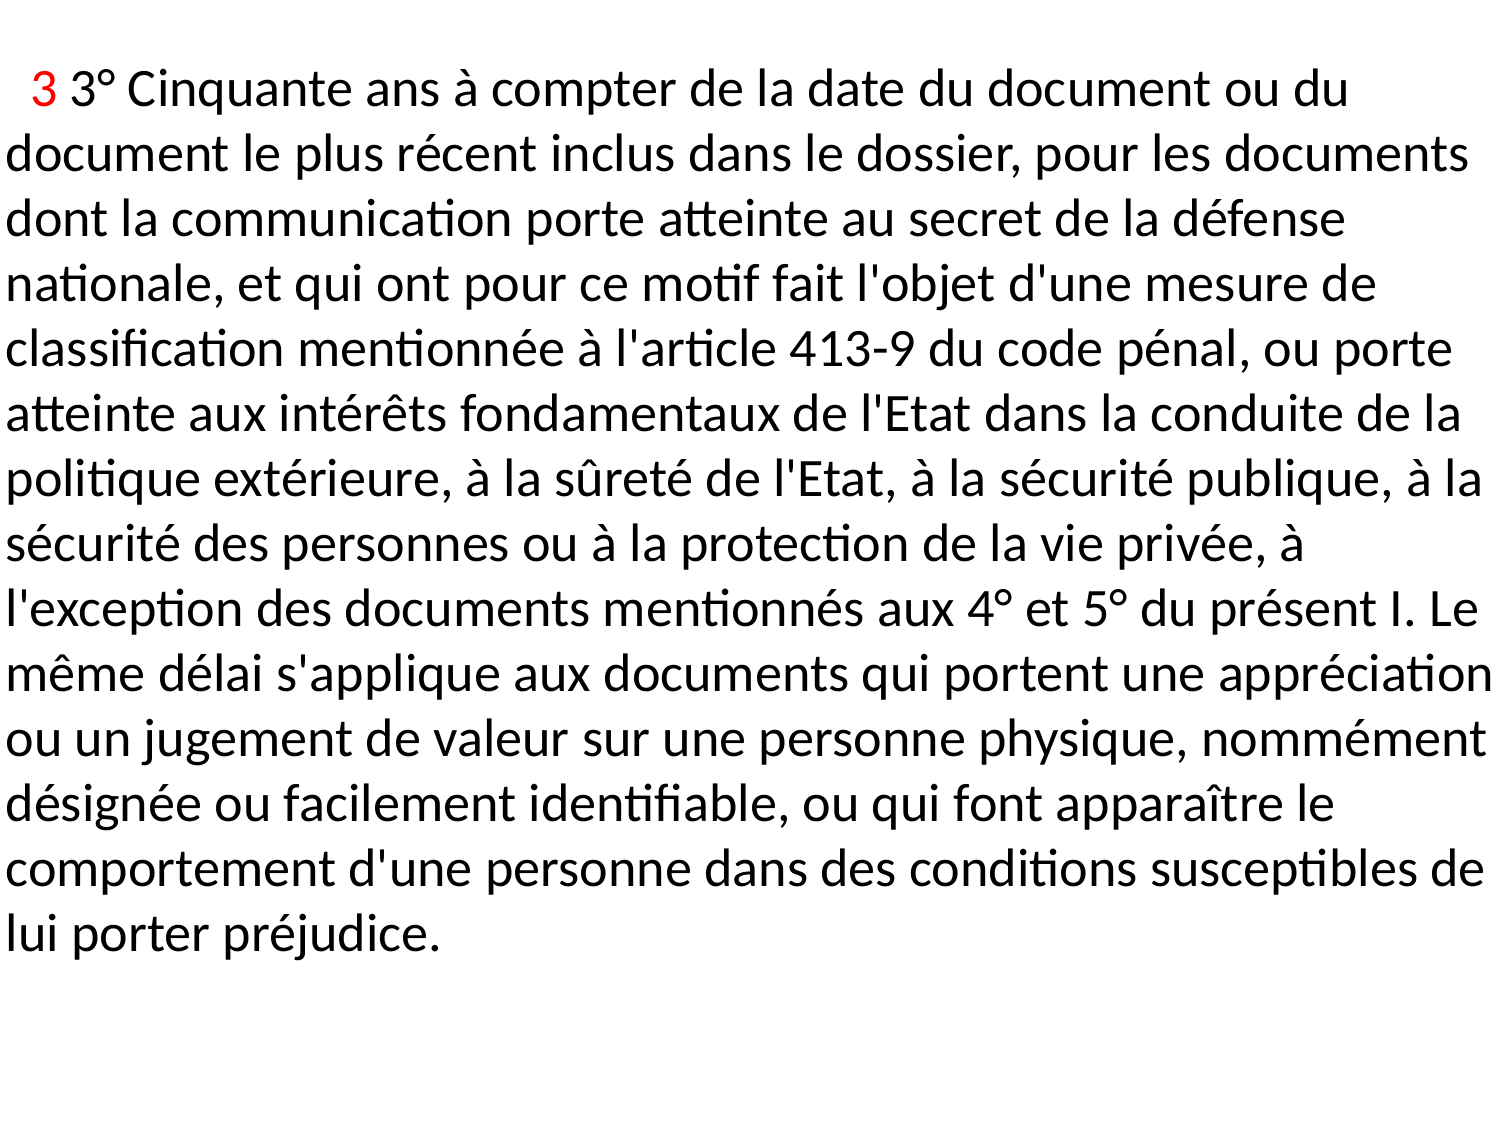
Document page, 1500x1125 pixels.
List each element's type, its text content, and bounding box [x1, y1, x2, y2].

text_box 3 3° Cinquante ans à compter de la date du document ou du document le plus récent inclus dans le dossier, pour les documents dont la communication porte atteinte au secret de la défense nationale, et qui ont pour ce motif fait l'objet d'une mesure de classification mentionnée à l'article 413-9 du code pénal, ou porte atteinte aux intérêts fondamentaux de l'Etat dans la conduite de la politique extérieure, à la sûreté de l'Etat, à la sécurité publique, à la sécurité des personnes ou à la protection de la vie privée, à l'exception des documents mentionnés aux 4° et 5° du présent I. Le même délai s'applique aux documents qui portent une appréciation ou un jugement de valeur sur une personne physique, nommément désignée ou facilement identifiable, ou qui font apparaître le comportement d'une personne dans des conditions susceptibles de lui porter préjudice. [0, 0, 1500, 1093]
